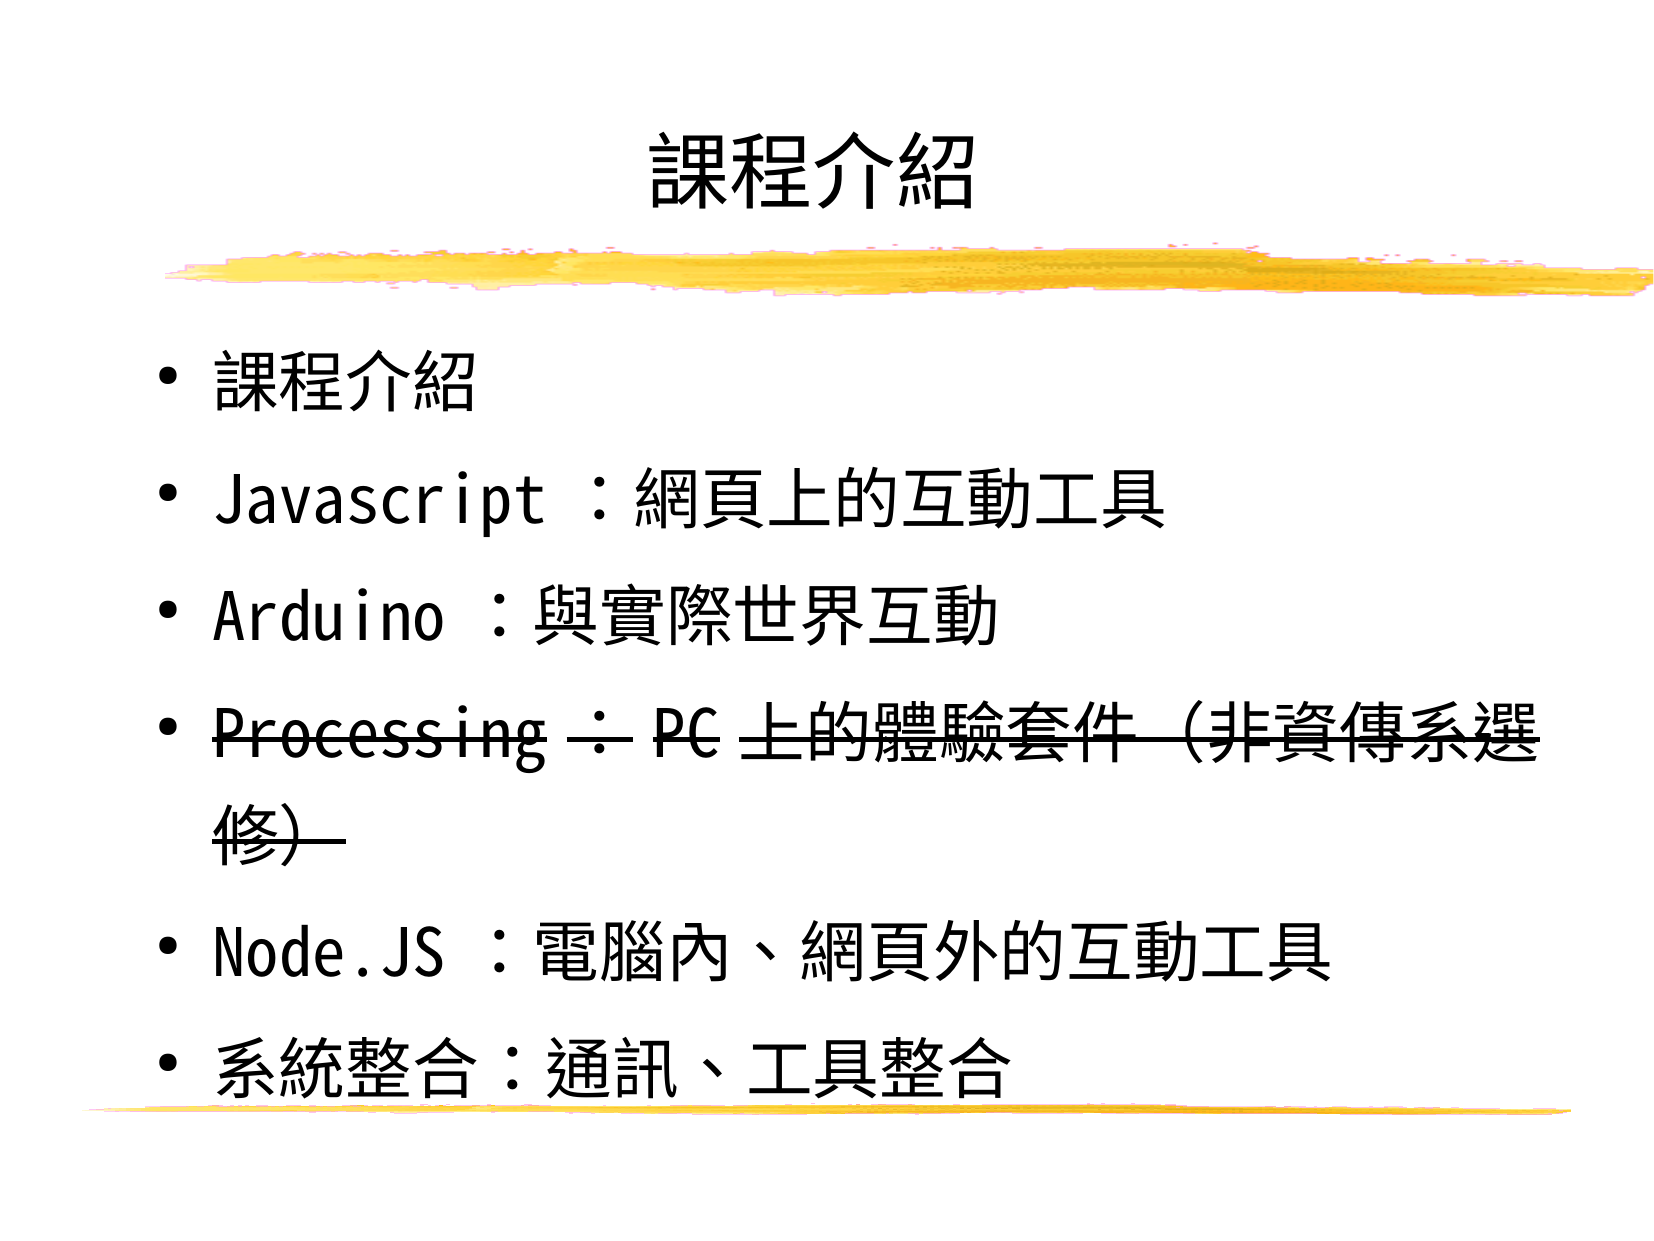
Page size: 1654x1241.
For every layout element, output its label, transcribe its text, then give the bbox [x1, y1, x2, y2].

title 課程介紹 [110, 27, 1516, 235]
picture [165, 237, 1654, 308]
list 課程介紹 Javascript：網頁上的互動工具 Arduino：與實際世界互動 Processing：PC上的體驗套件（非資傳系選修） Node.JS：電腦內、網頁外的互動工具 系統整合：通訊、工具整合 [141, 315, 1570, 1121]
picture [82, 1102, 141, 1117]
